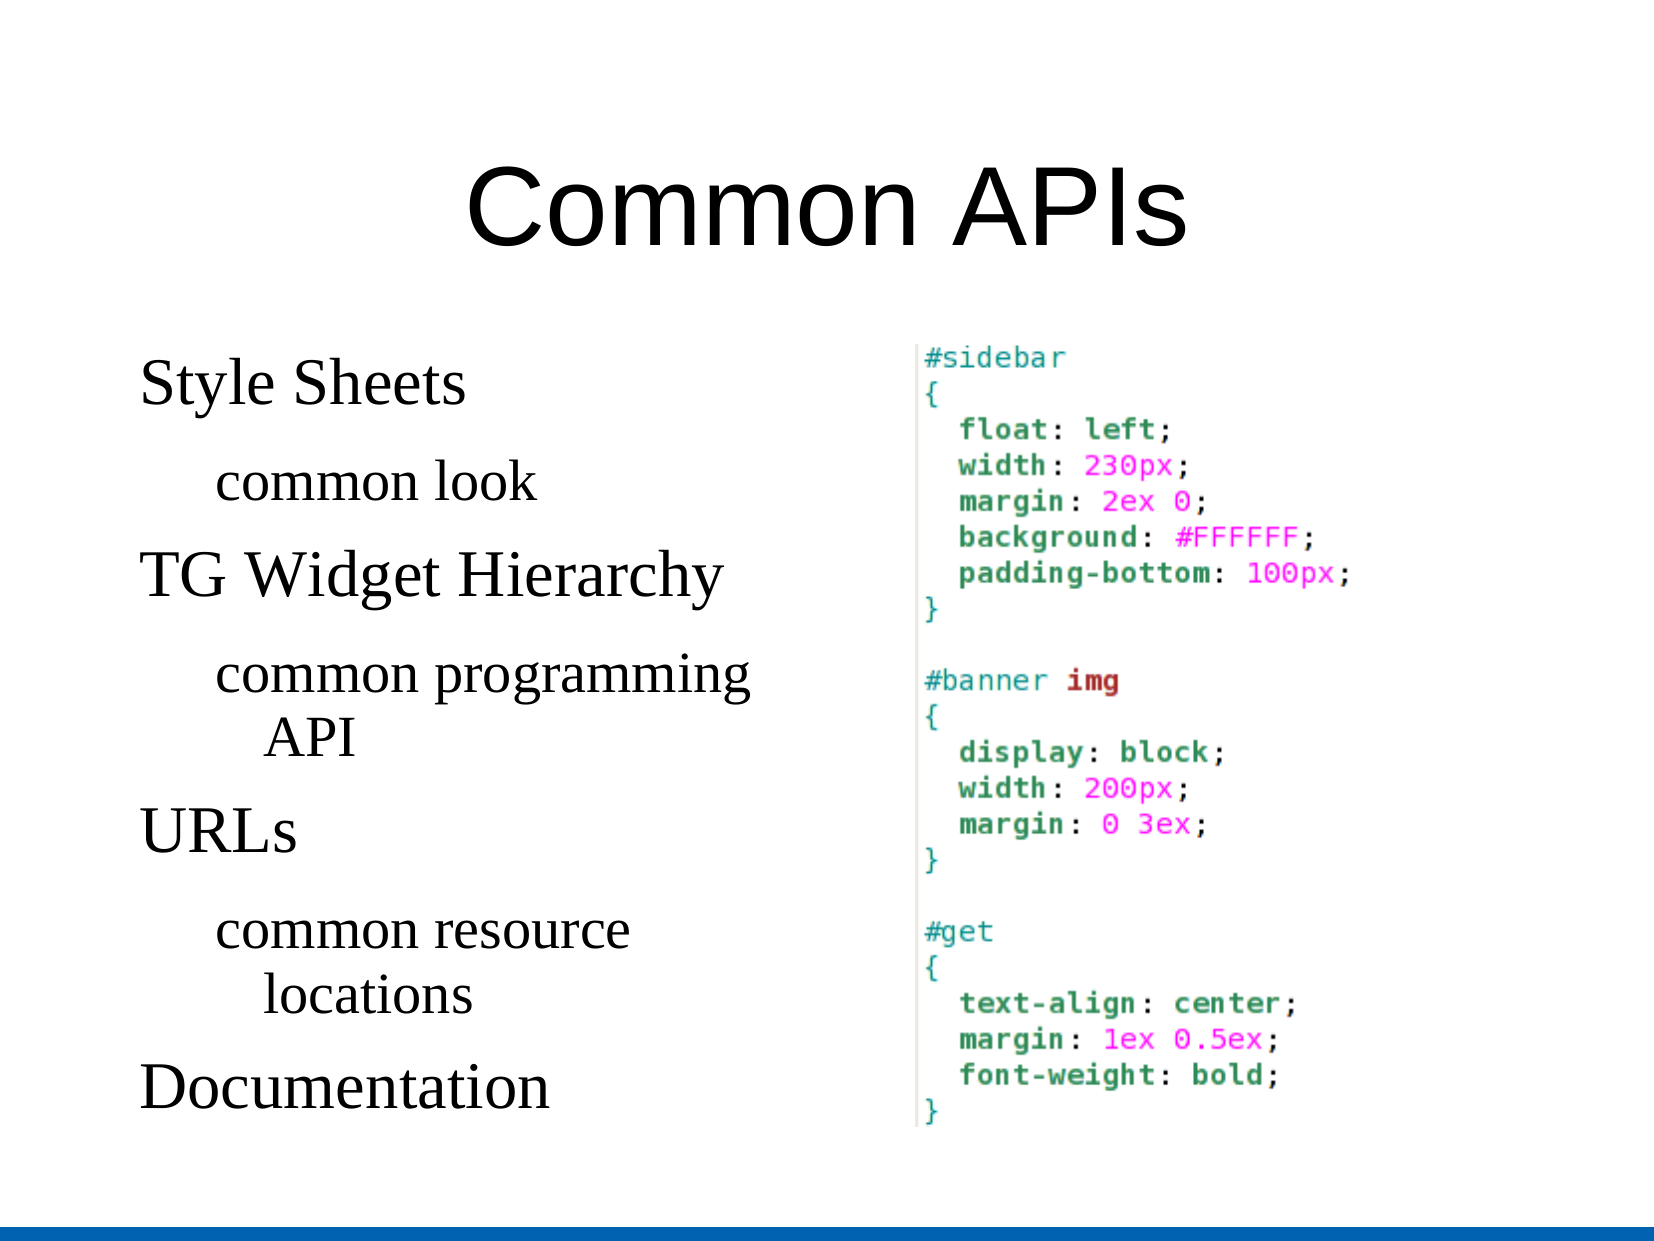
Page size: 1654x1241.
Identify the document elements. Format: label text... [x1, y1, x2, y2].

picture [915, 344, 1463, 1127]
list Style Sheets common look TG Widget Hierarchy common programming API URLs common resource locations Documentation [121, 344, 811, 1181]
title Common APIs [121, 102, 1533, 311]
